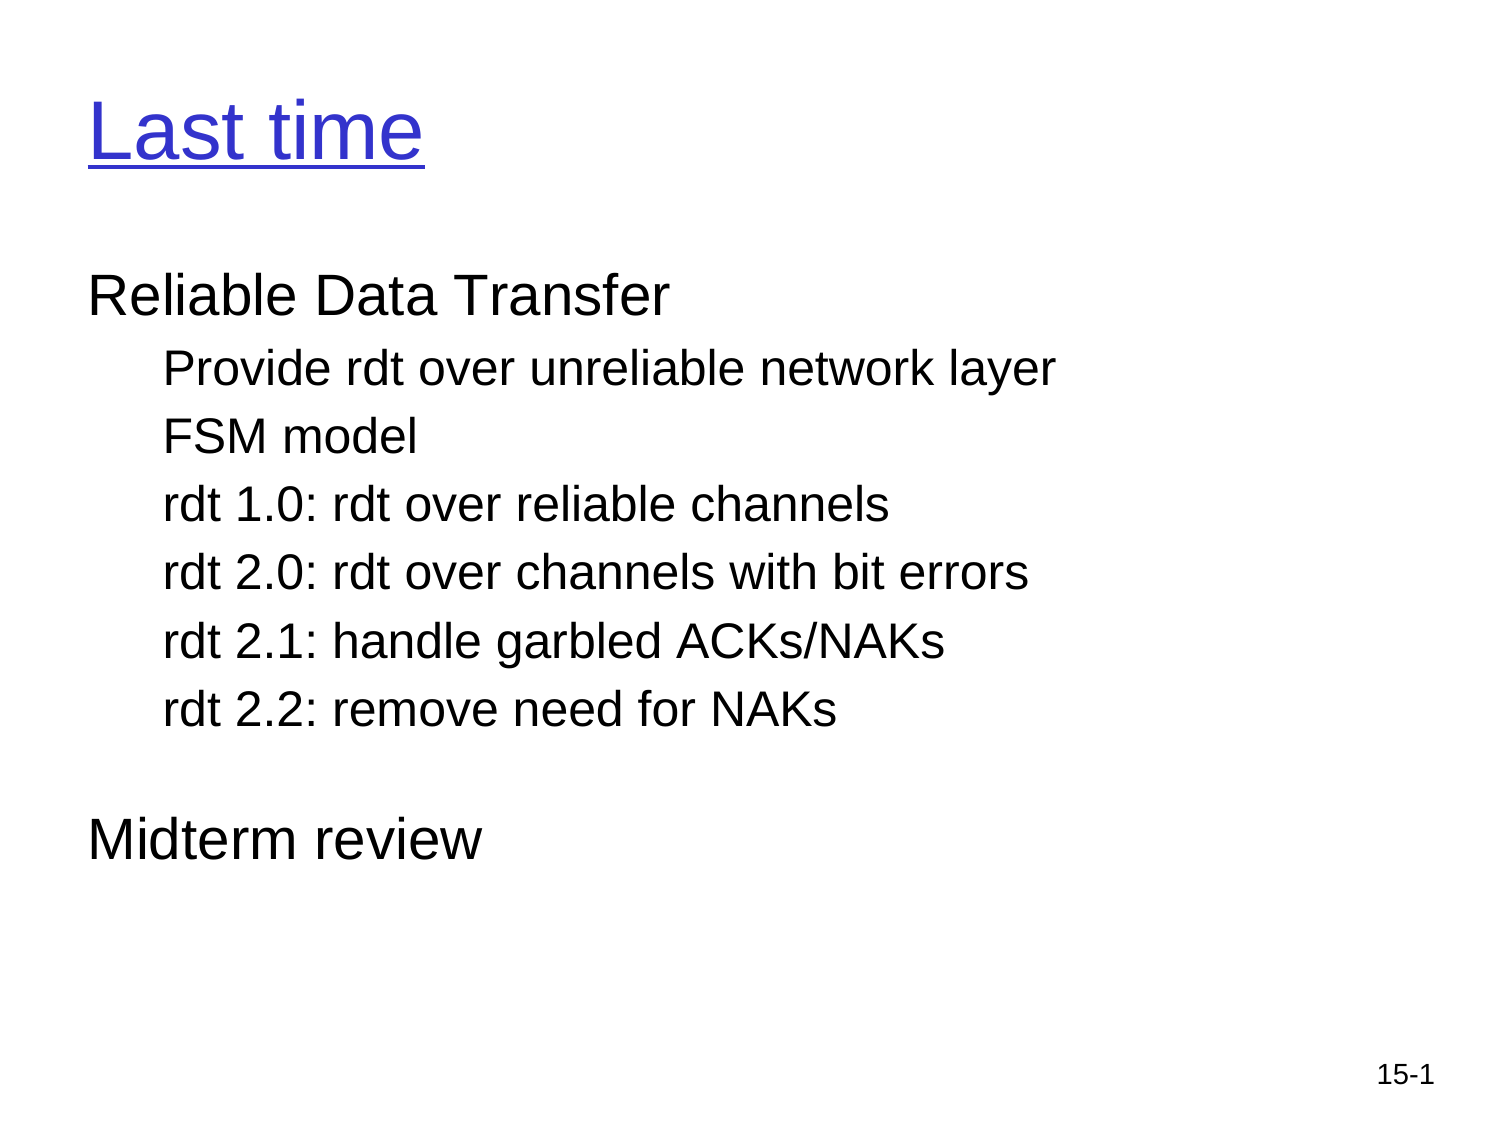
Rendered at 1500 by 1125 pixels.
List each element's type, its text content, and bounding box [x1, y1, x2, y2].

list Reliable Data Transfer Provide rdt over unreliable network layer FSM model rdt 1.0: rdt over reliable channels rdt 2.0: rdt over channels with bit errors rdt 2.1: handle garbled ACKs/NAKs rdt 2.2: remove need for NAKs Midterm review [87, 262, 1363, 1026]
title Last time [87, 23, 1363, 239]
